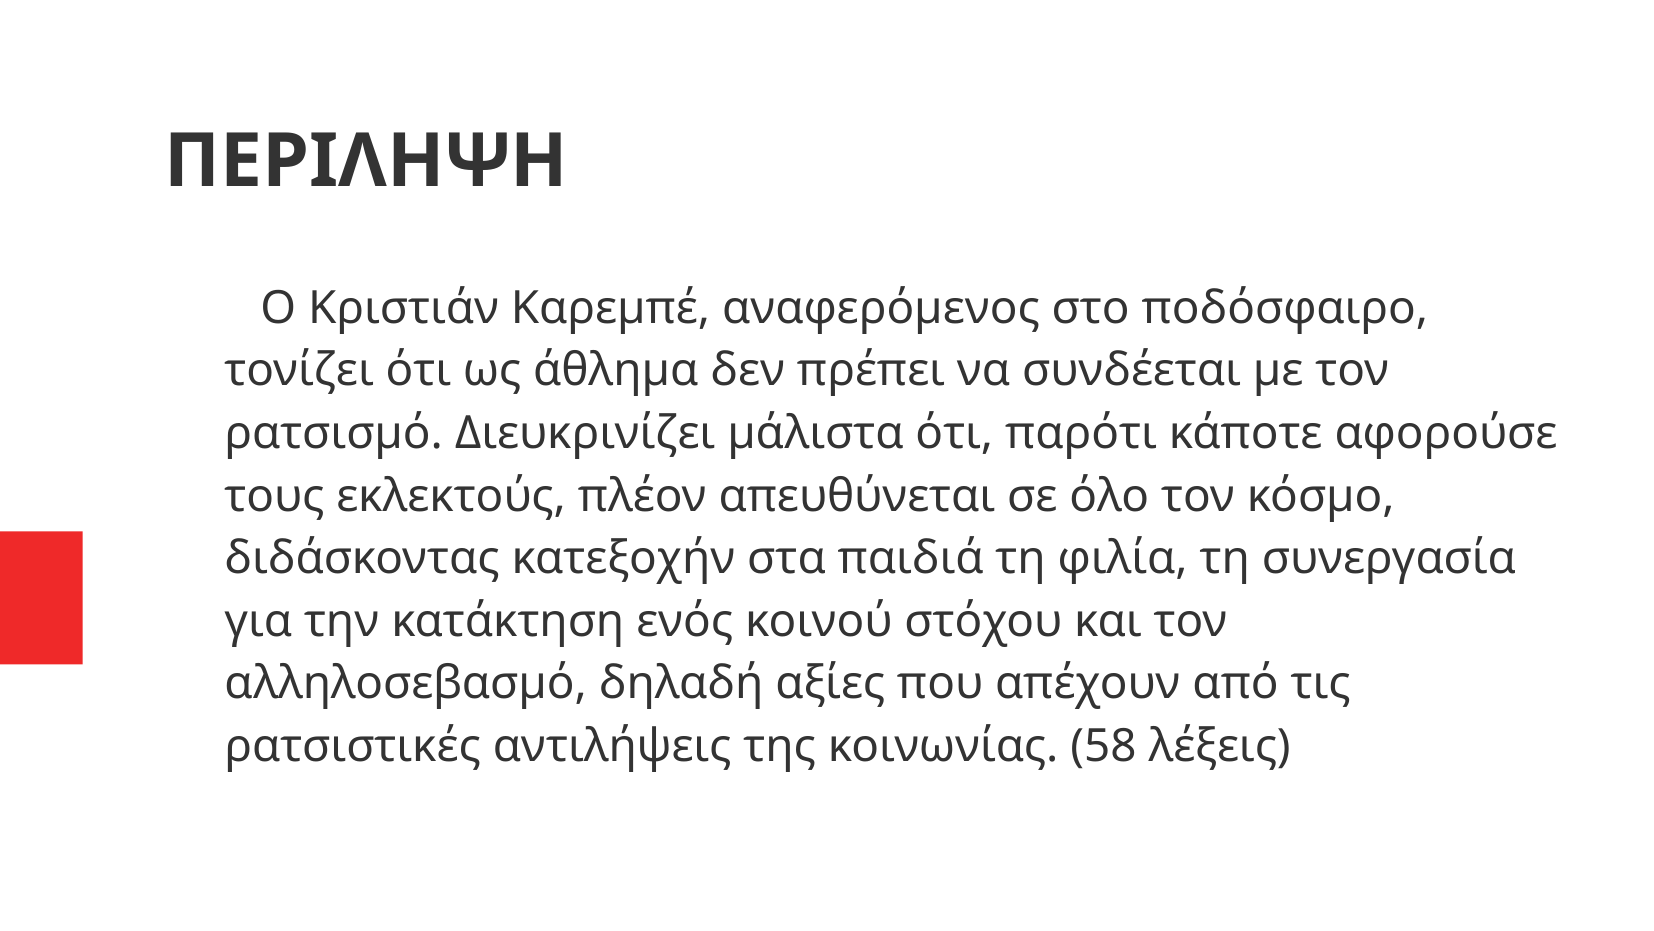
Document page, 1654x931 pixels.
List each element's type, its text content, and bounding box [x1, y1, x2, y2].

list Ο Κριστιάν Καρεμπέ, αναφερόμενος στο ποδόσφαιρο, τονίζει ότι ως άθλημα δεν πρέπει να συνδέεται με τον ρατσισμό. Διευκρινίζει μάλιστα ότι, παρότι κάποτε αφορούσε τους εκλεκτούς, πλέον απευθύνεται σε όλο τον κόσμο, διδάσκοντας κατεξοχήν στα παιδιά τη φιλία, τη συνεργασία για την κατάκτηση ενός κοινού στόχου και τον αλληλοσεβασμό, δηλαδή αξίες που απέχουν από τις ρατσιστικές αντιλήψεις της κοινωνίας. (58 λέξεις) [153, 274, 1560, 931]
title ΠΕΡΙΛΗΨΗ [164, 69, 1571, 247]
